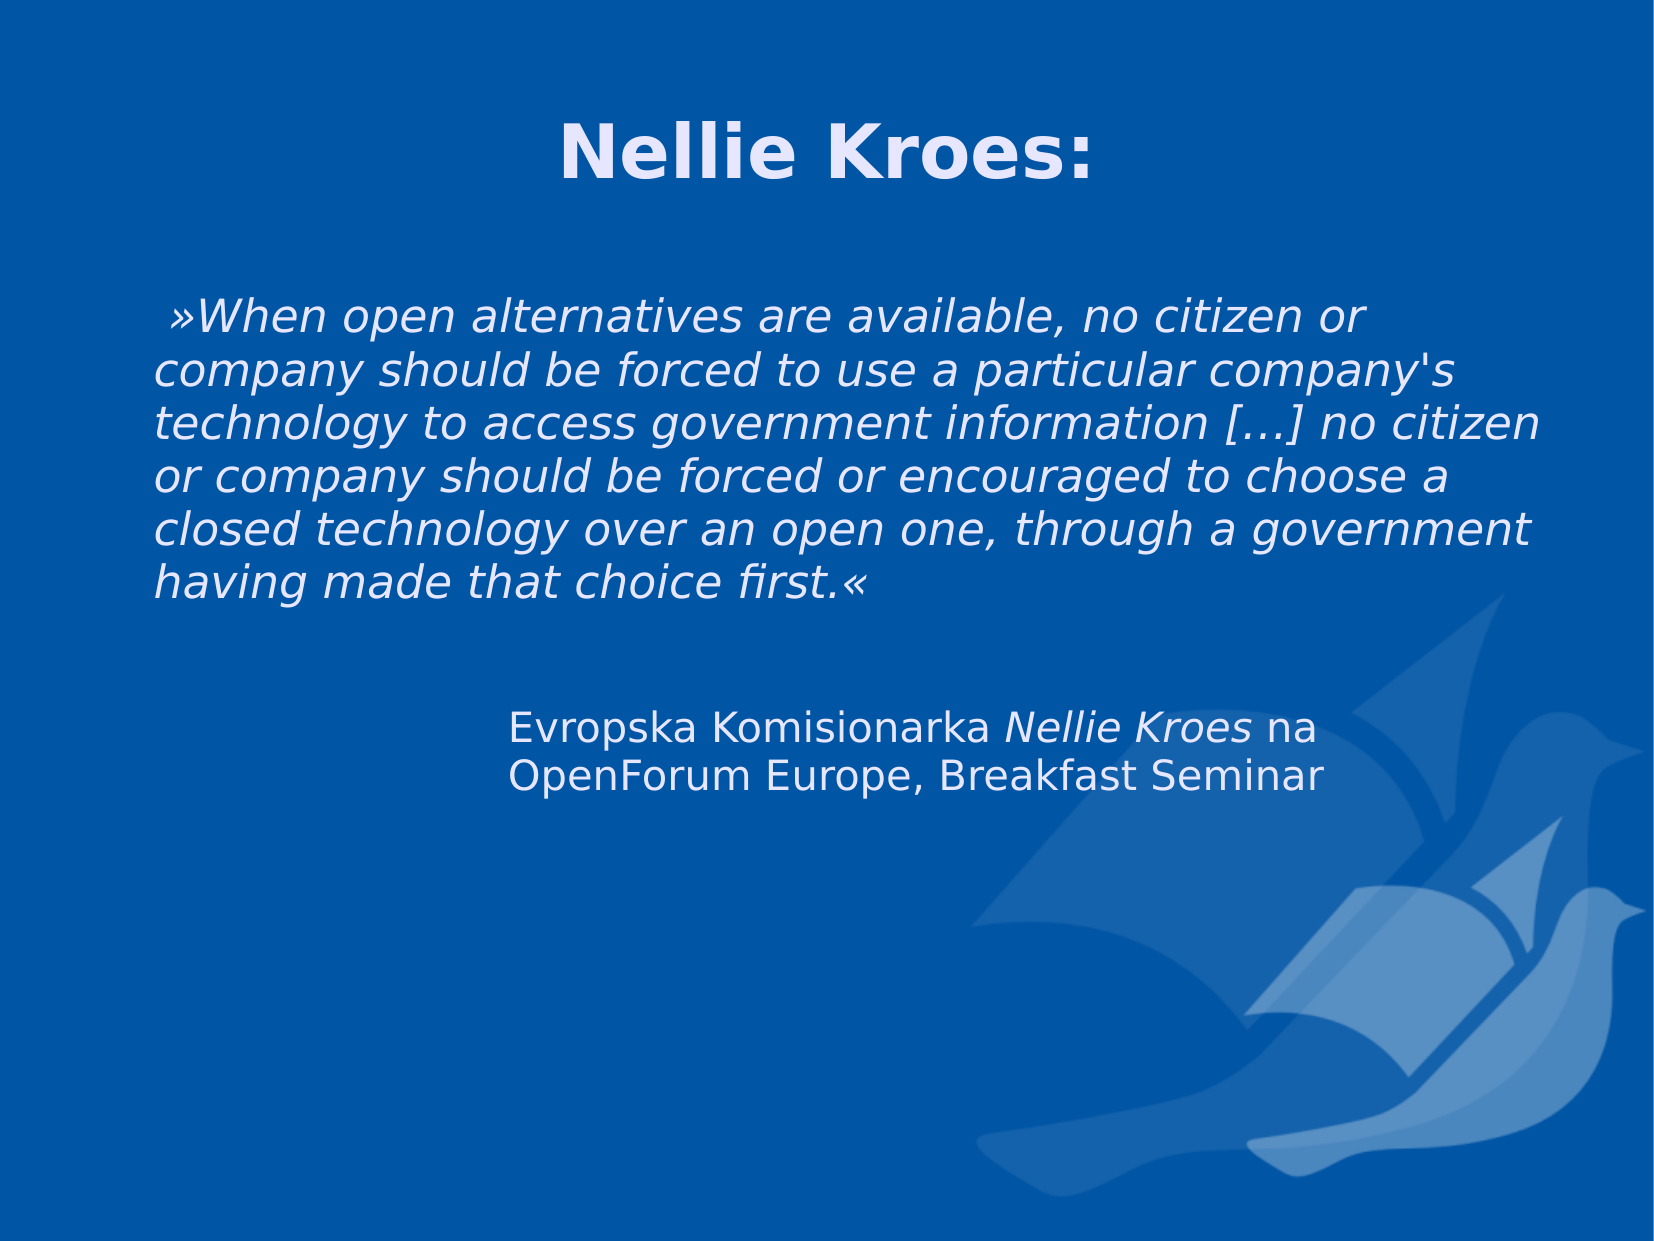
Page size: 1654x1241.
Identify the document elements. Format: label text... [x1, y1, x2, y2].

picture [0, 0, 1654, 1241]
list »When open alternatives are available, no citizen or company should be forced to use a particular company's technology to access government information […] no citizen or company should be forced or encouraged to choose a closed technology over an open one, through a government having made that choice first.« Evropska Komisionarka Nellie Kroes na OpenForum Europe, Breakfast Seminar [82, 290, 1571, 1109]
title Nellie Kroes: [82, 49, 1571, 257]
